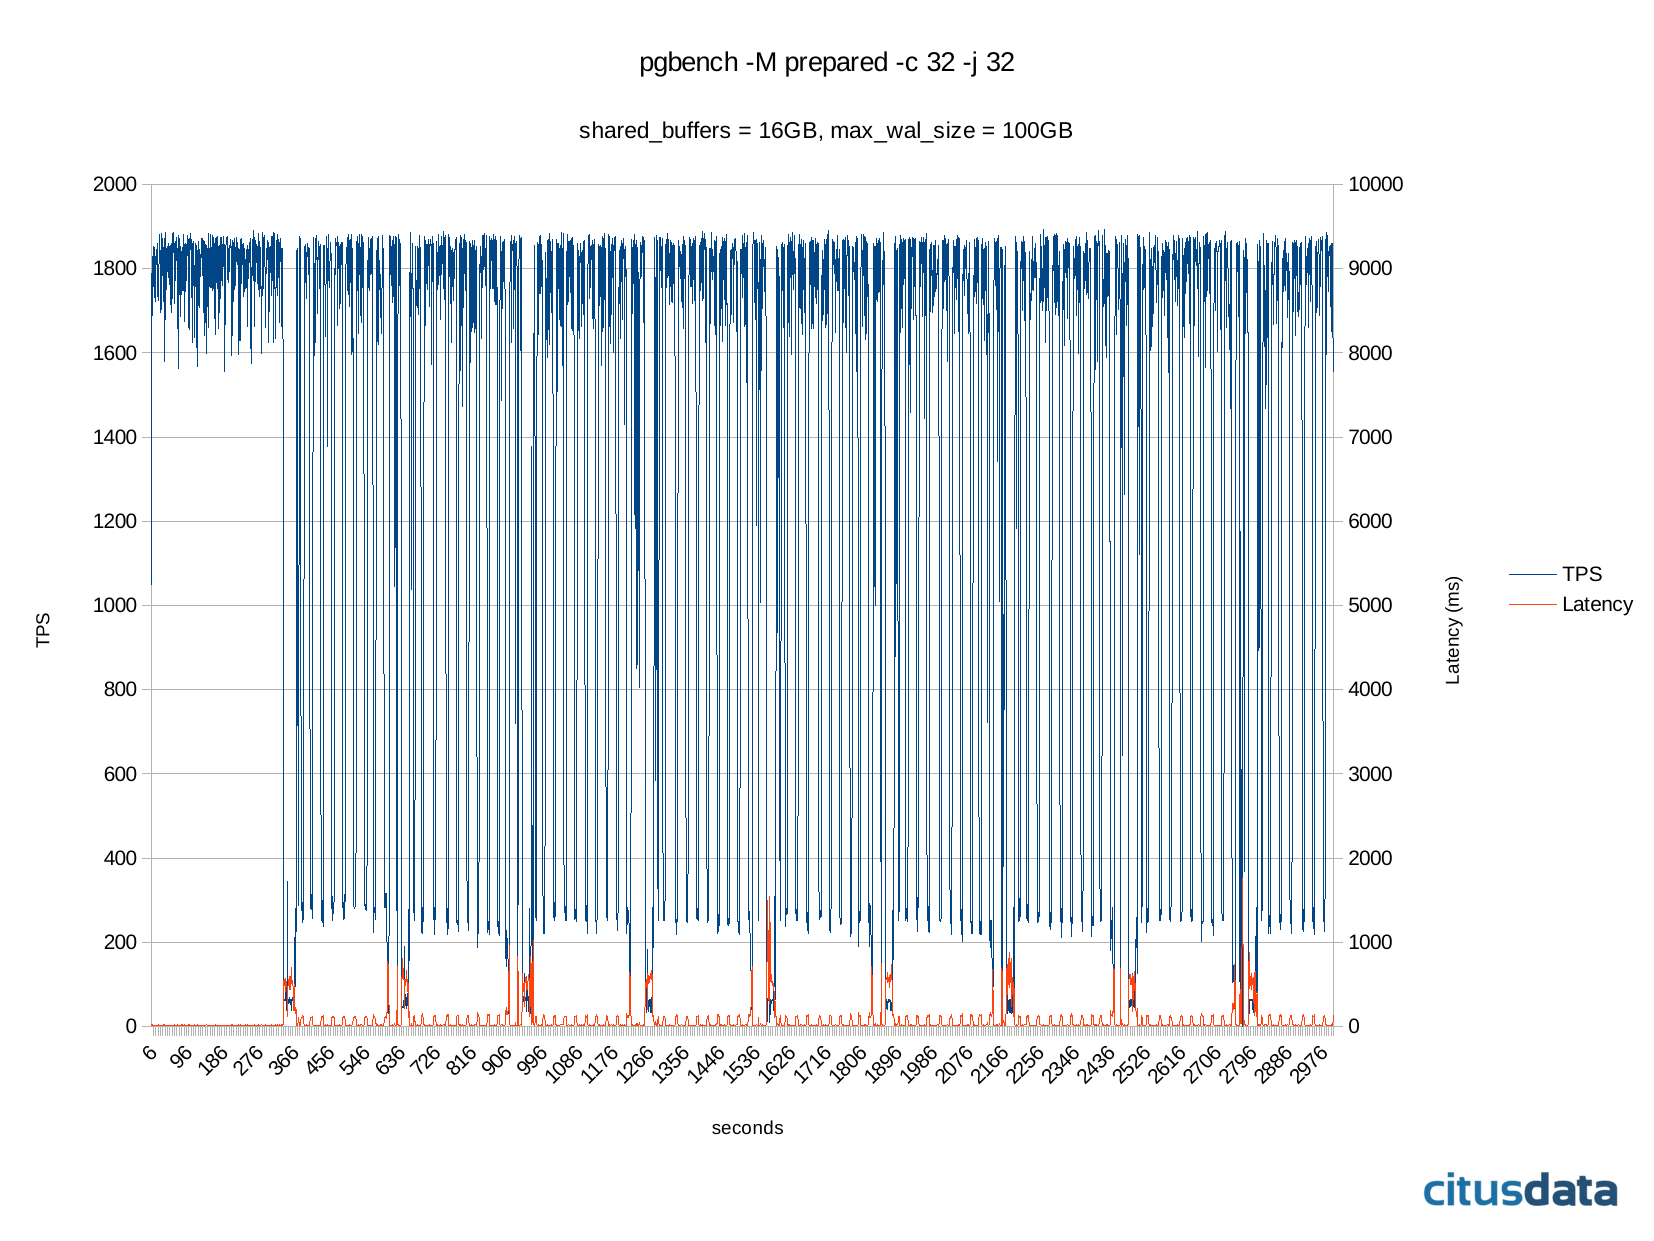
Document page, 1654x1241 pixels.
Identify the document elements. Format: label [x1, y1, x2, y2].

chart [0, 8, 1654, 1171]
picture [1420, 1171, 1622, 1209]
